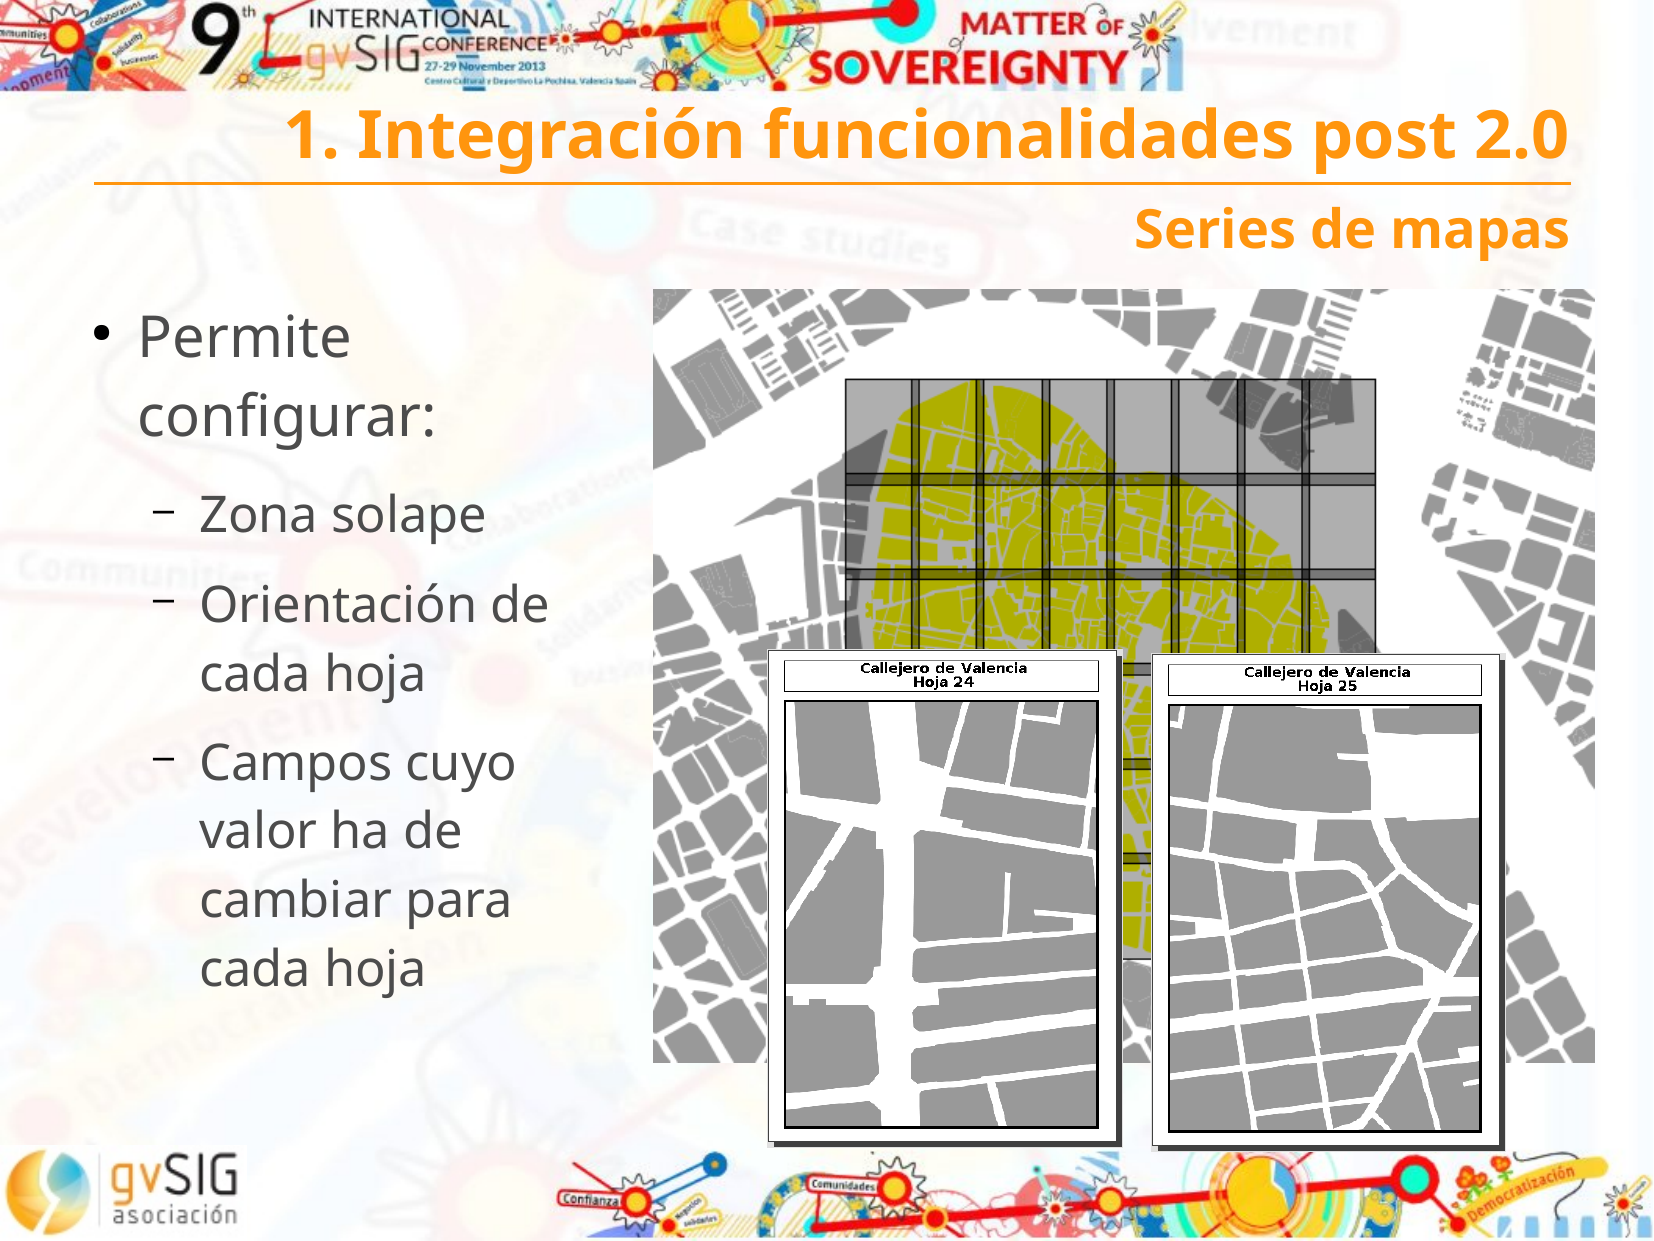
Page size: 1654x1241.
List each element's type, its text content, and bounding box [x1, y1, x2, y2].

title 1. Integración funcionalidades post 2.0 [82, 88, 1571, 178]
picture [0, 0, 1654, 1241]
list Permite configurar: Zona solape Orientación de cada hoja Campos cuyo valor ha de cambiar para cada hoja [76, 295, 621, 1004]
title Series de mapas [82, 183, 1571, 272]
